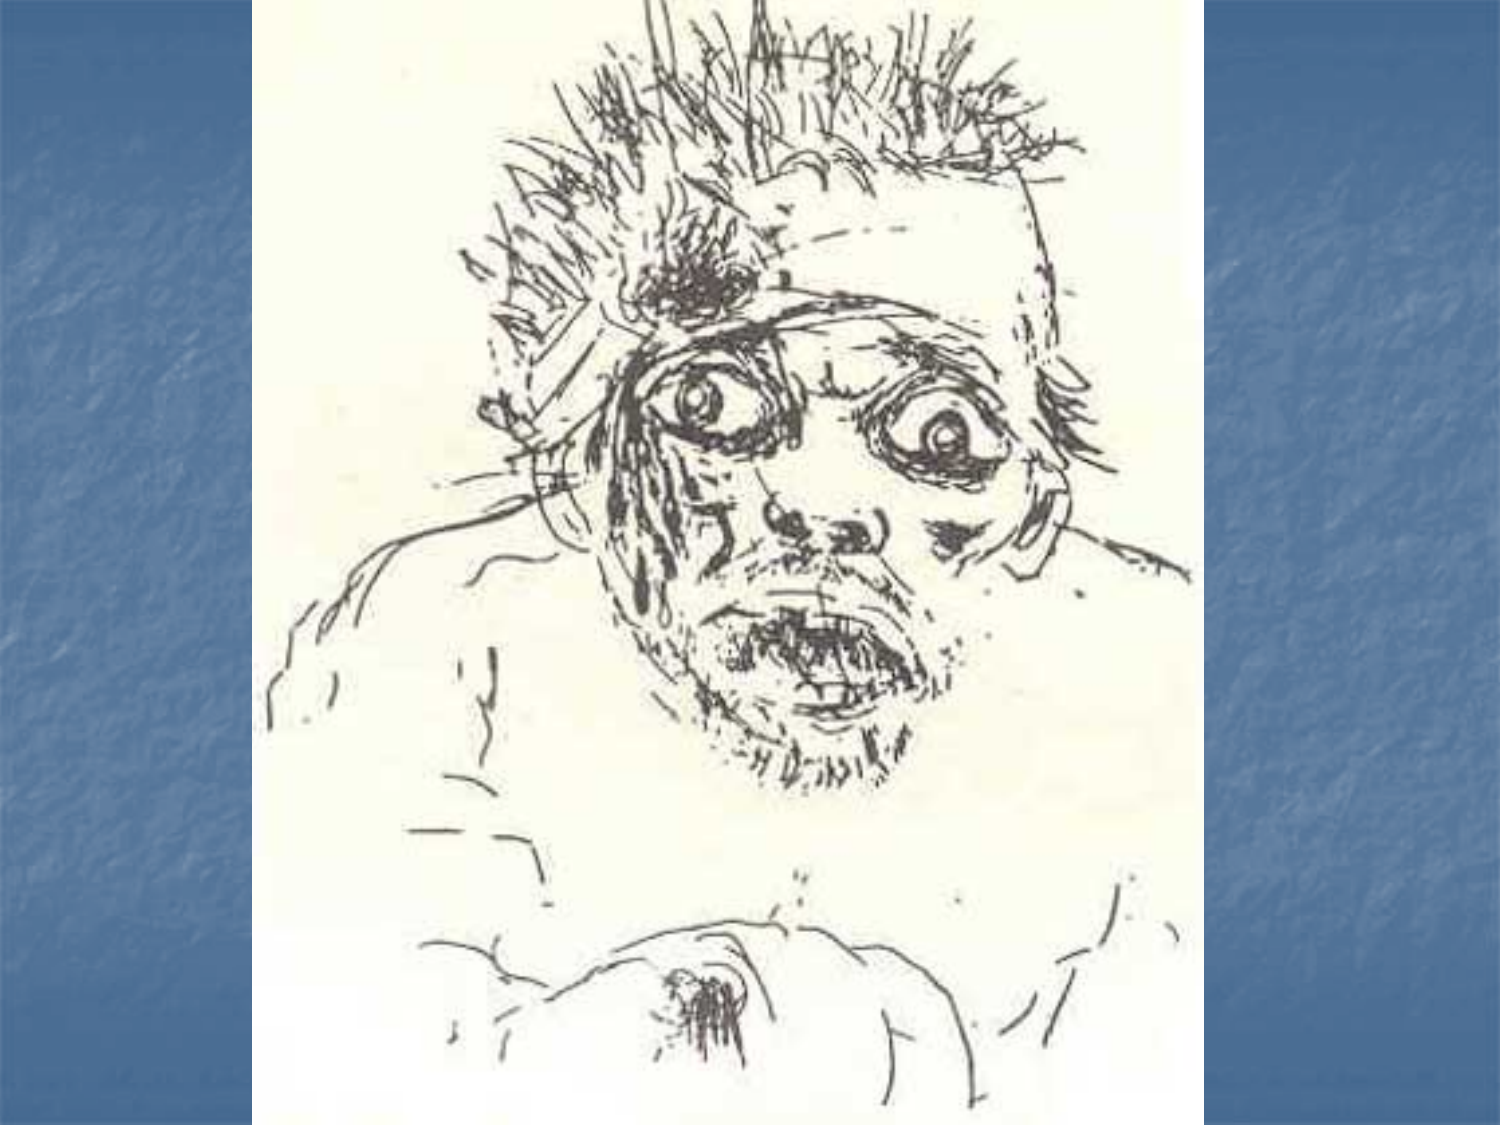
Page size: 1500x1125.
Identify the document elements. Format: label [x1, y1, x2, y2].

picture [252, 0, 1204, 1125]
